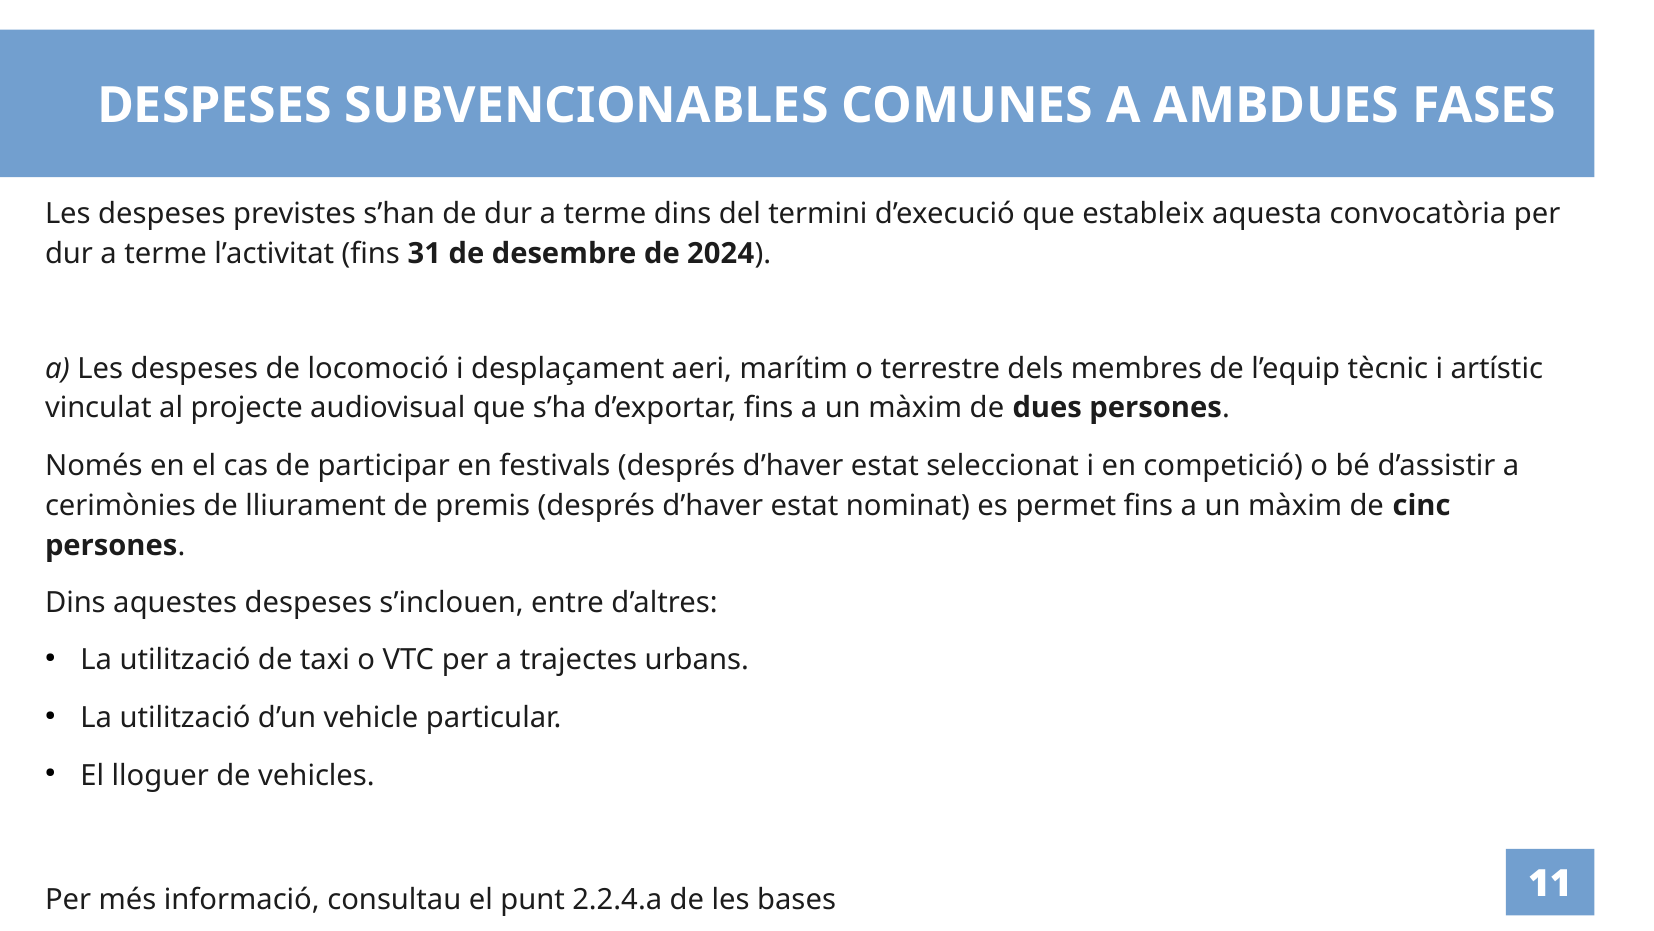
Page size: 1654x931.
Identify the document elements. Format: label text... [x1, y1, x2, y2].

title DESPESES SUBVENCIONABLES COMUNES A AMBDUES FASES [59, 44, 1595, 163]
list Les despeses previstes s’han de dur a terme dins del termini d’execució que estableix aquesta convocatòria per dur a terme l’activitat (fins 31 de desembre de 2024). a) Les despeses de locomoció i desplaçament aeri, marítim o terrestre dels membres de l’equip tècnic i artístic vinculat al projecte audiovisual que s’ha d’exportar, fins a un màxim de dues persones. Només en el cas de participar en festivals (després d’haver estat seleccionat i en competició) o bé d’assistir a cerimònies de lliurament de premis (després d’haver estat nominat) es permet fins a un màxim de cinc persones. Dins aquestes despeses s’inclouen, entre d’altres: La utilització de taxi o VTC per a trajectes urbans. La utilització d’un vehicle particular. El lloguer de vehicles. Per més informació, consultau el punt 2.2.4.a de les bases [45, 192, 1591, 931]
